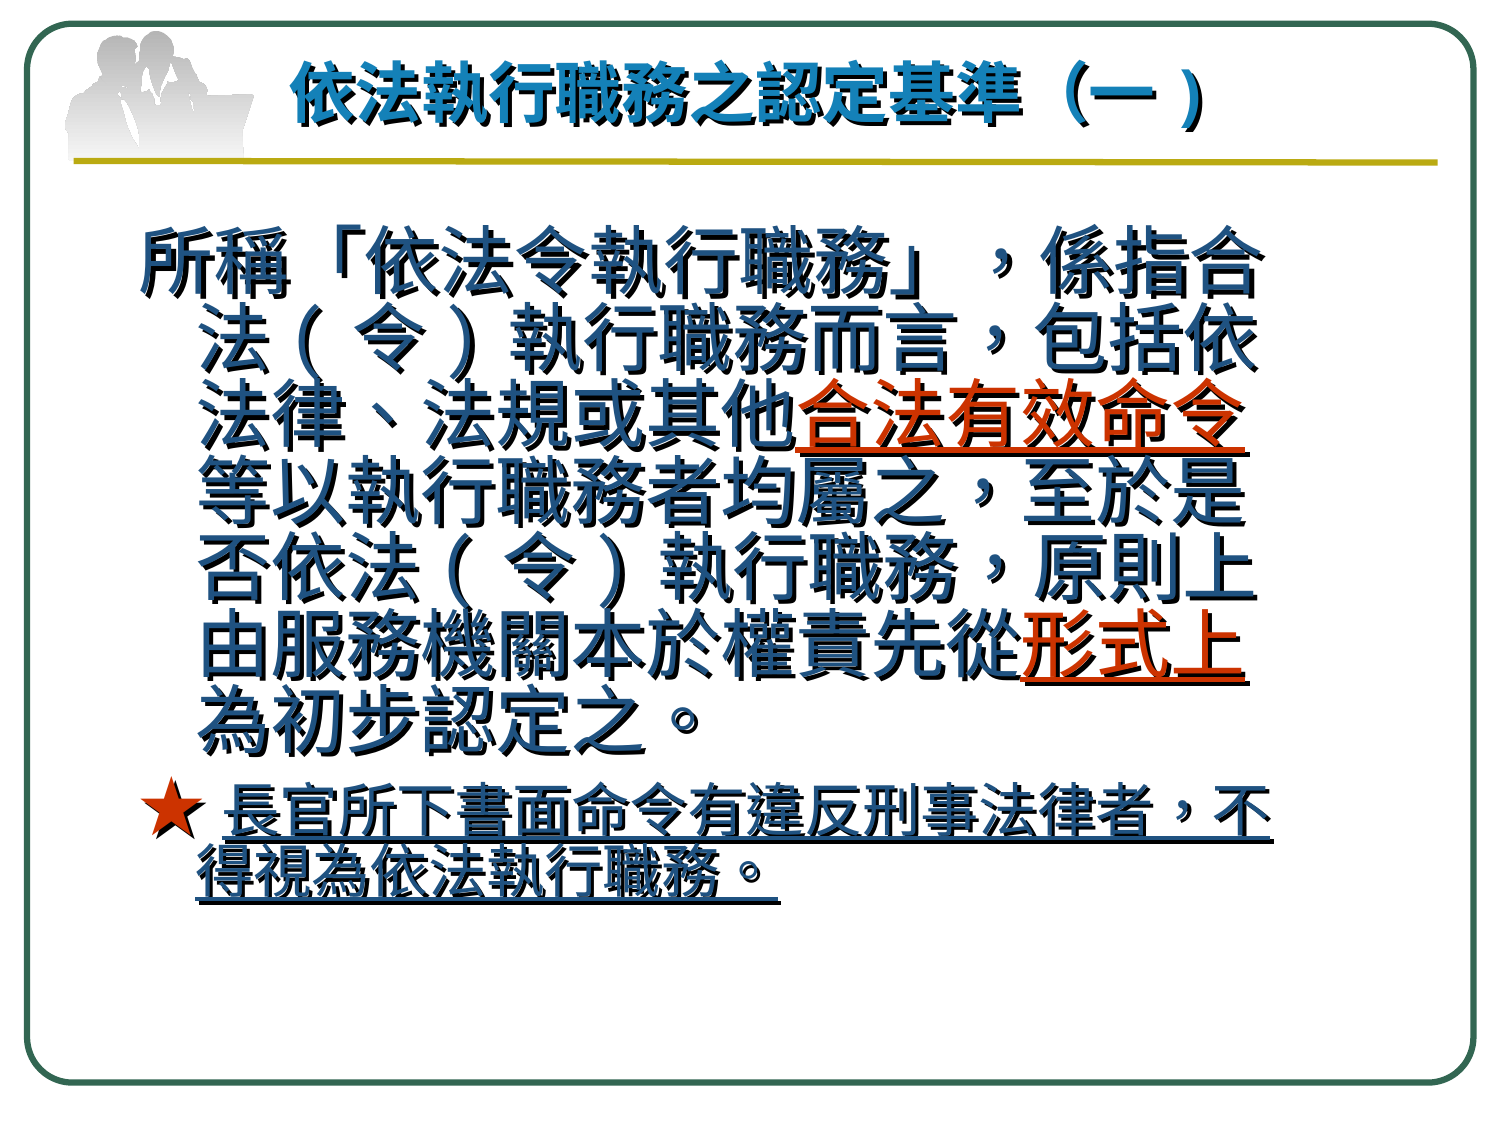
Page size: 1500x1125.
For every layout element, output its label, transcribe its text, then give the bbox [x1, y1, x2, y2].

list 所稱「依法令執行職務」，係指合法(令)執行職務而言，包括依法律、法規或其他合法有效命令等以執行職務者均屬之，至於是否依法(令)執行職務，原則上由服務機關本於權責先從形式上為初步認定之。 ★長官所下書面命令有違反刑事法律者，不得視為依法執行職務。 [123, 219, 1329, 1012]
title 依法執行職務之認定基準（一) [75, 45, 1426, 138]
